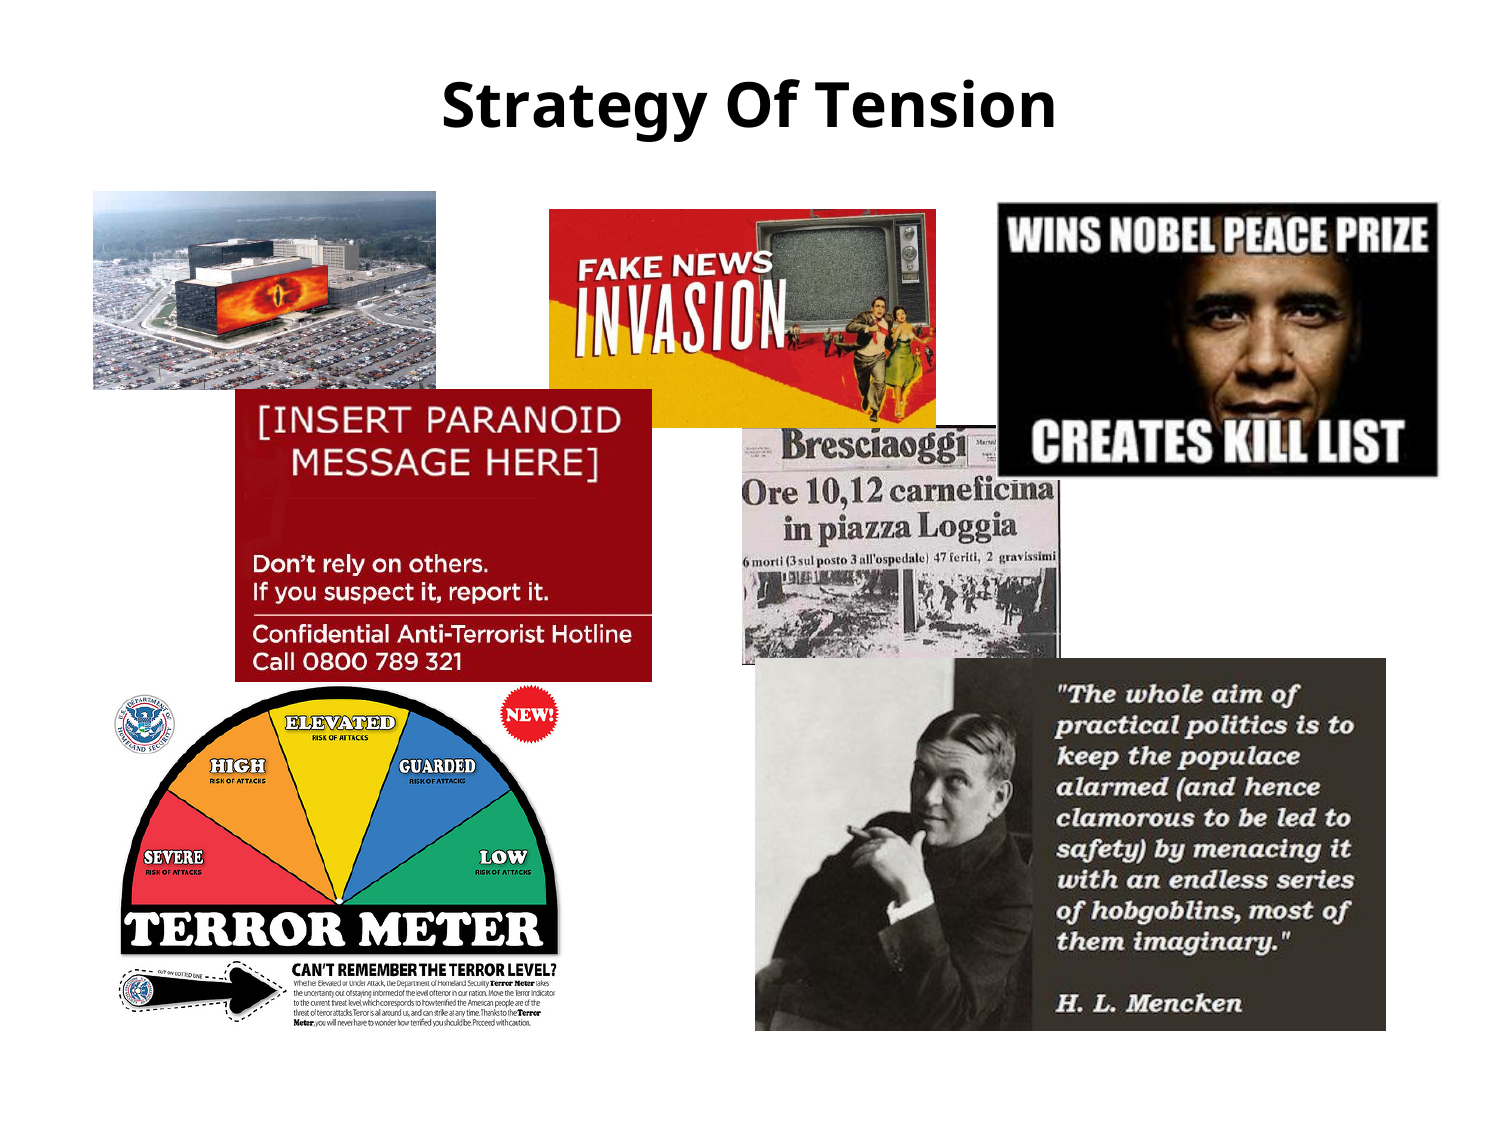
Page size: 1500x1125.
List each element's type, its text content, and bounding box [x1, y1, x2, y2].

text_box Strategy Of Tension [270, 64, 1231, 224]
picture [93, 191, 1441, 1031]
